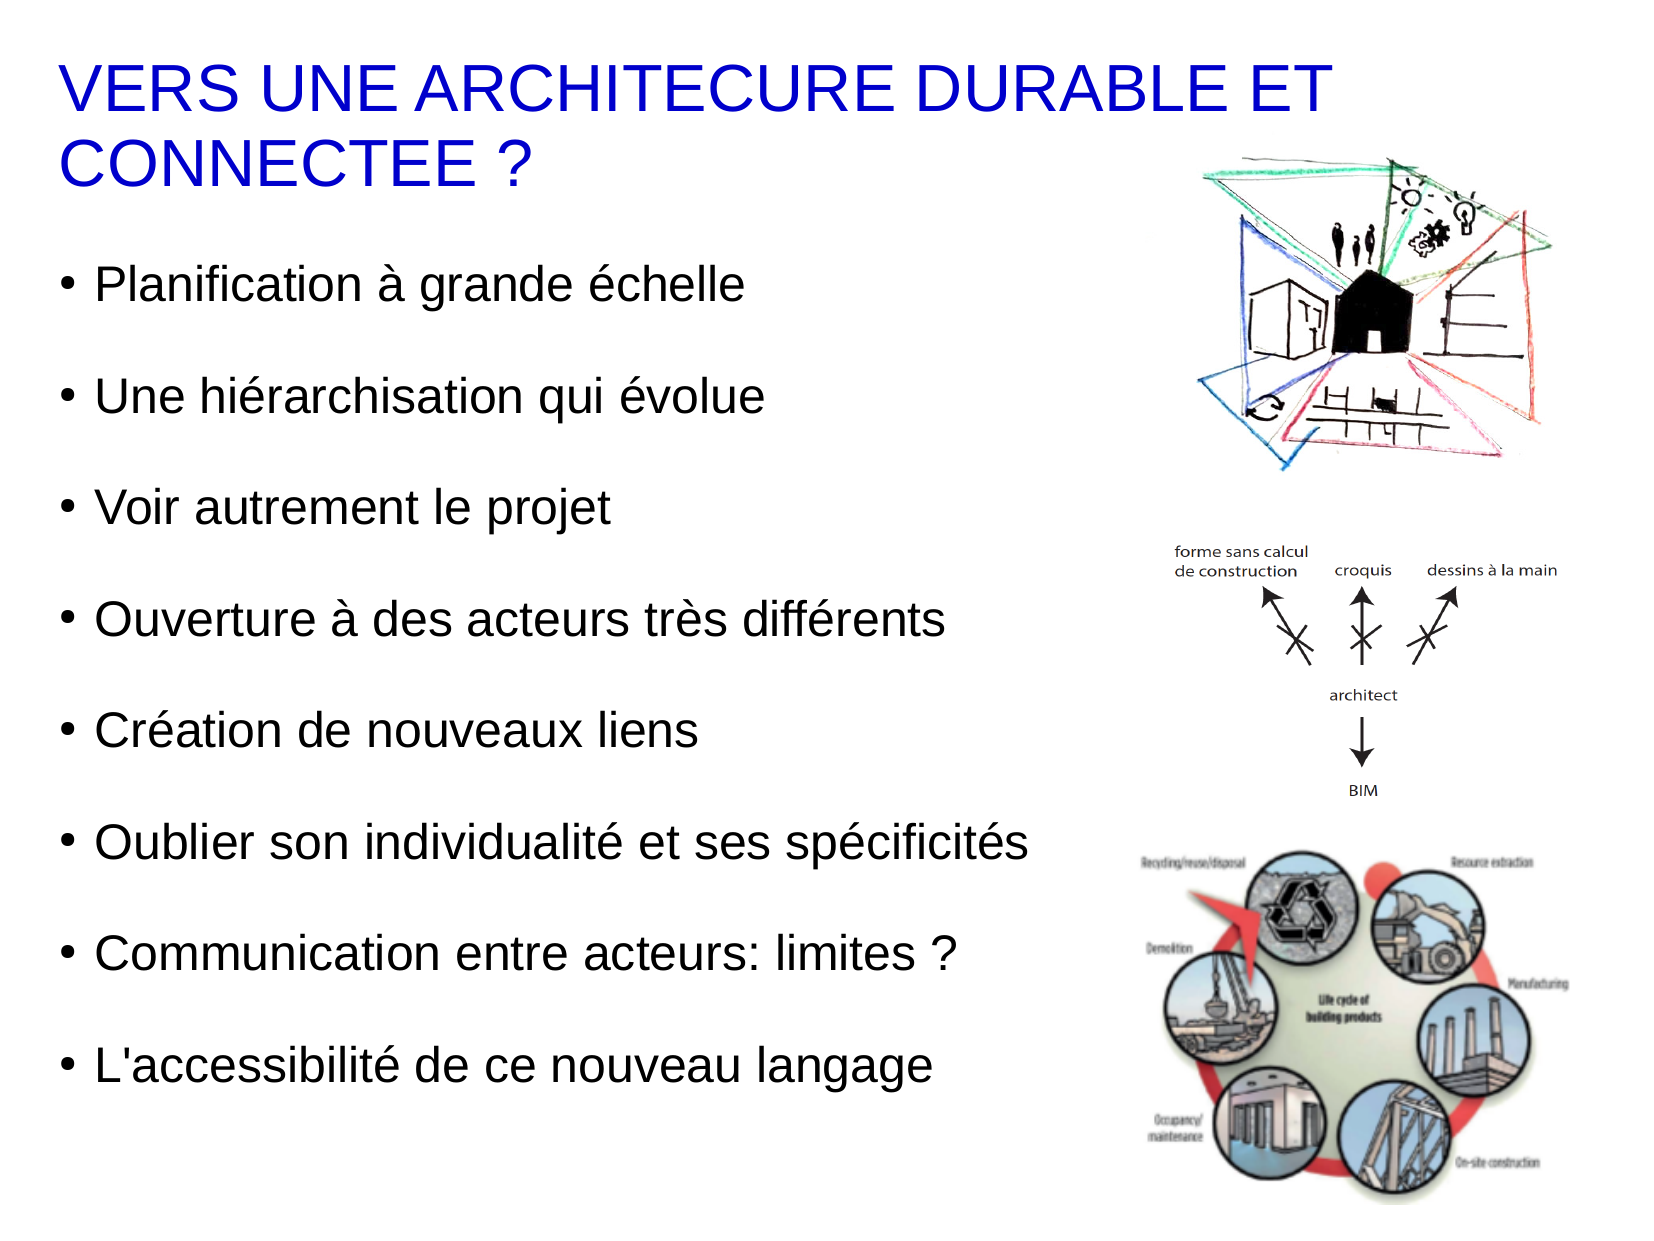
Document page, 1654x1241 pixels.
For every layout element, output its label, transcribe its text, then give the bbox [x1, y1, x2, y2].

subtitle VERS UNE ARCHITECURE DURABLE ET CONNECTEE ? Planification à grande échelle Une hiérarchisation qui évolue Voir autrement le projet Ouverture à des acteurs très différents Création de nouveaux liens Oublier son individualité et ses spécificités Communication entre acteurs: limites ? L'accessibilité de ce nouveau langage [59, 51, 1642, 1111]
picture [1068, 521, 1607, 1205]
